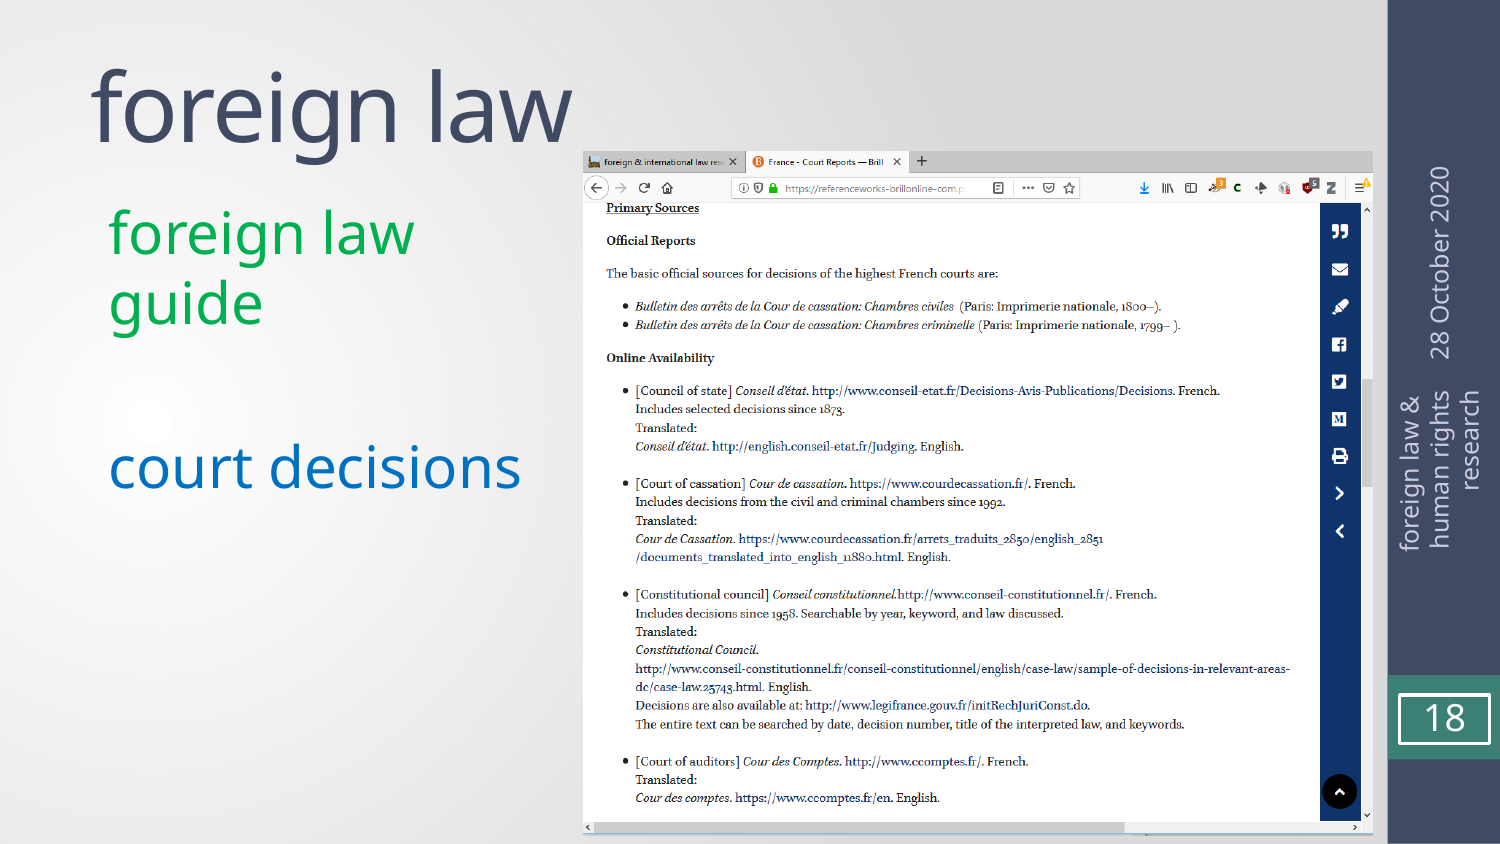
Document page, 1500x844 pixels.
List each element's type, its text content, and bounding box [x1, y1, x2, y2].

slide_number <number> [1399, 695, 1490, 744]
list foreign law guide court decisions [75, 188, 675, 754]
slide_number 28 October 2020 [1408, 75, 1469, 375]
picture [583, 151, 1373, 836]
footer foreign law & human rights research [1408, 375, 1469, 667]
title foreign law [75, 33, 1325, 175]
